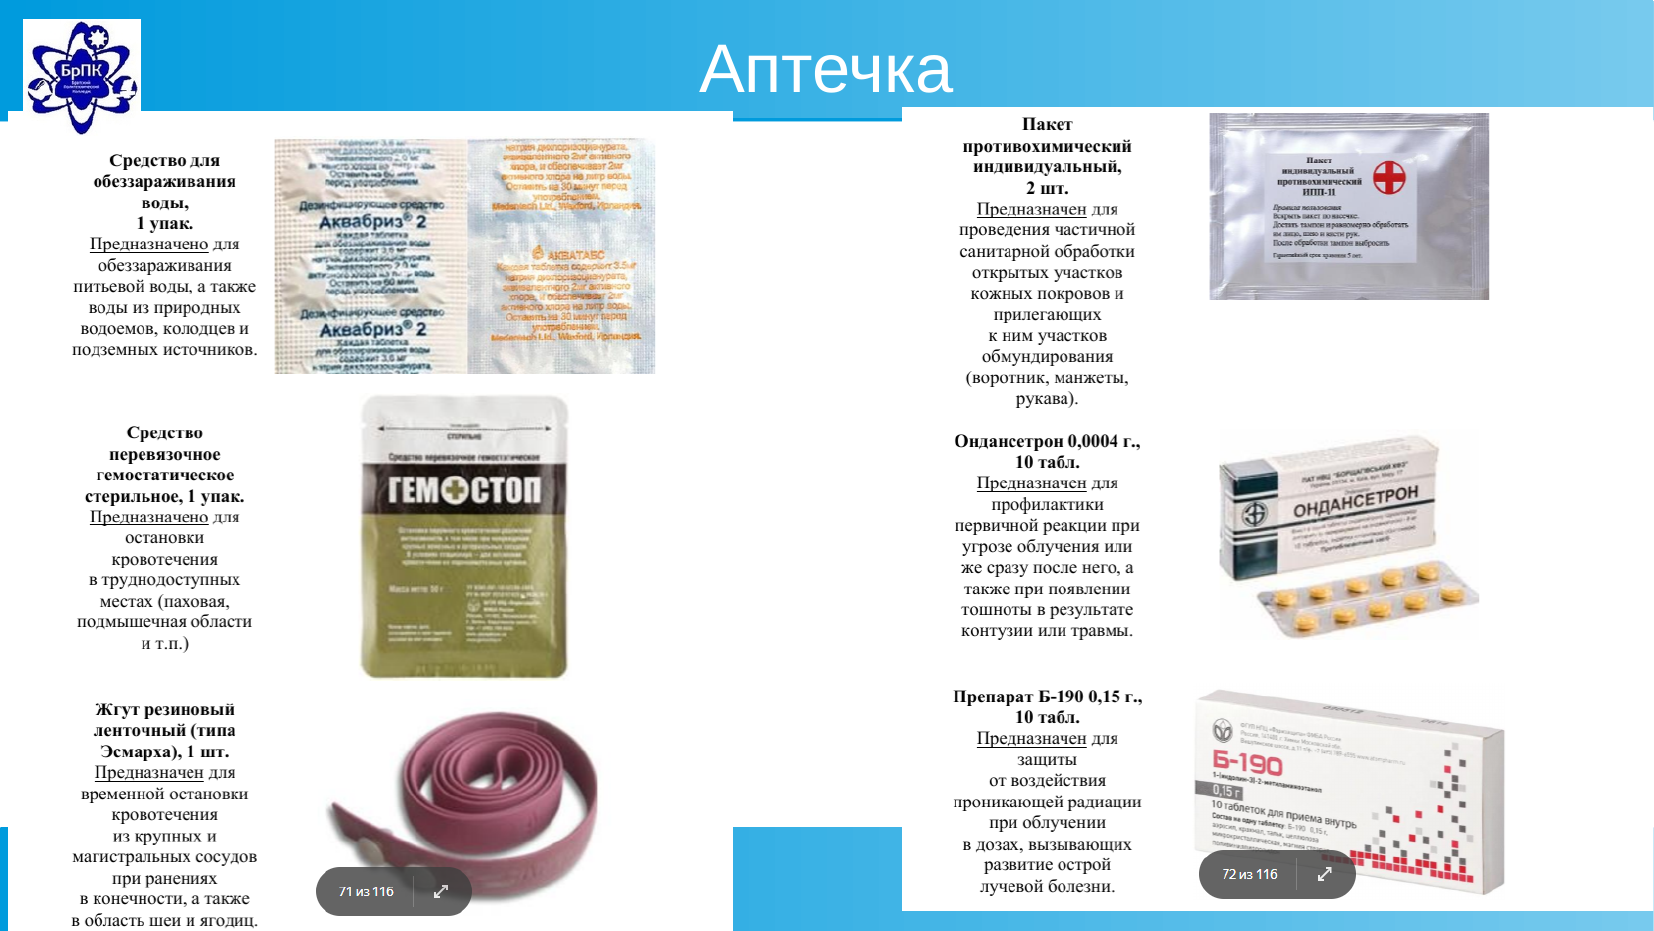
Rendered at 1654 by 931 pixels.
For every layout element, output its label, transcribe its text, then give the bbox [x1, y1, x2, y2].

picture [8, 20, 733, 931]
picture [902, 1, 1654, 911]
title Аптечка [141, 29, 1595, 108]
